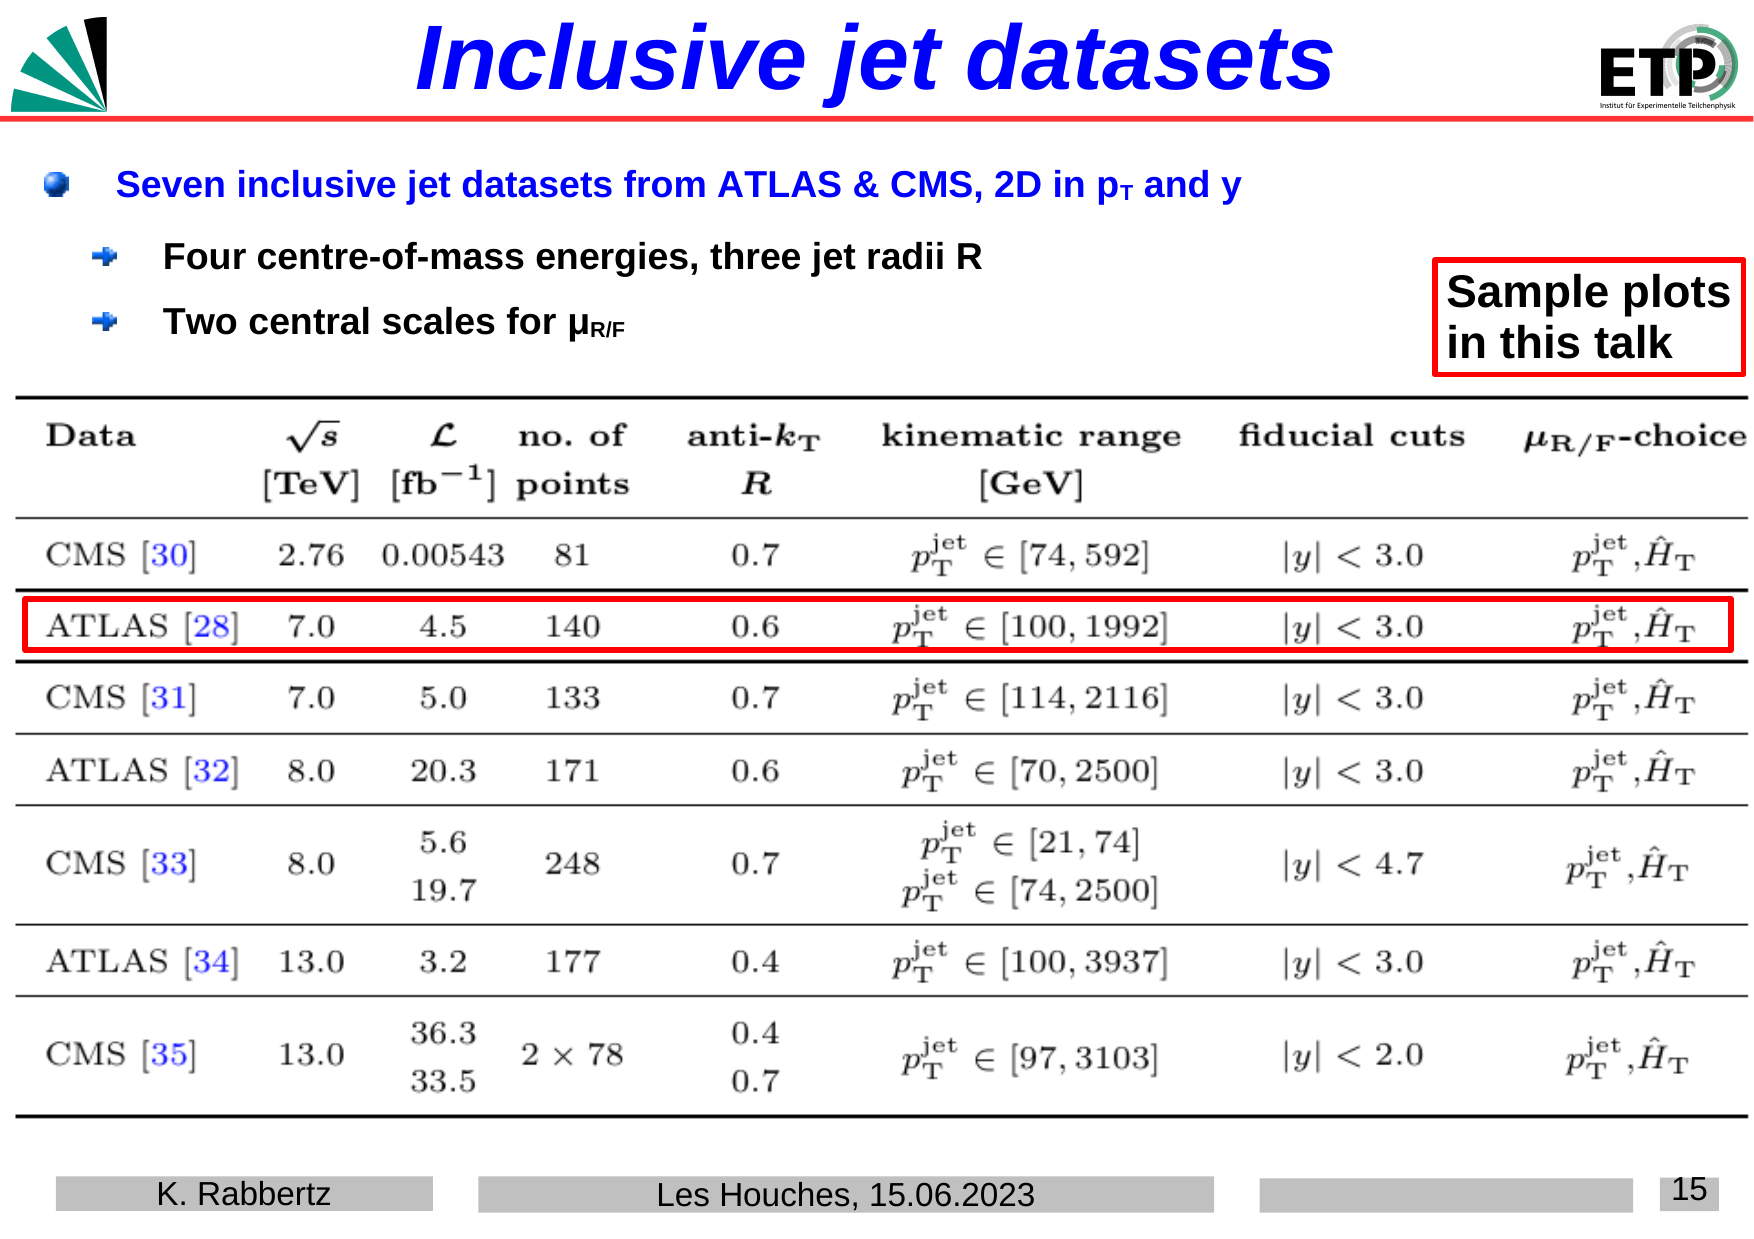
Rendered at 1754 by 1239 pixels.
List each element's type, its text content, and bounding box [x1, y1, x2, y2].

picture [11, 17, 107, 113]
picture [1630, 17, 1745, 112]
picture [5, 382, 1754, 1140]
title Inclusive jet datasets [124, 0, 1630, 116]
list Seven inclusive jet datasets from ATLAS & CMS, 2D in pT and y Four centre-of-mass energies, three jet radii R Two central scales for μR/F [33, 163, 1716, 343]
text_box Sample plots in this talk [1434, 260, 1744, 375]
